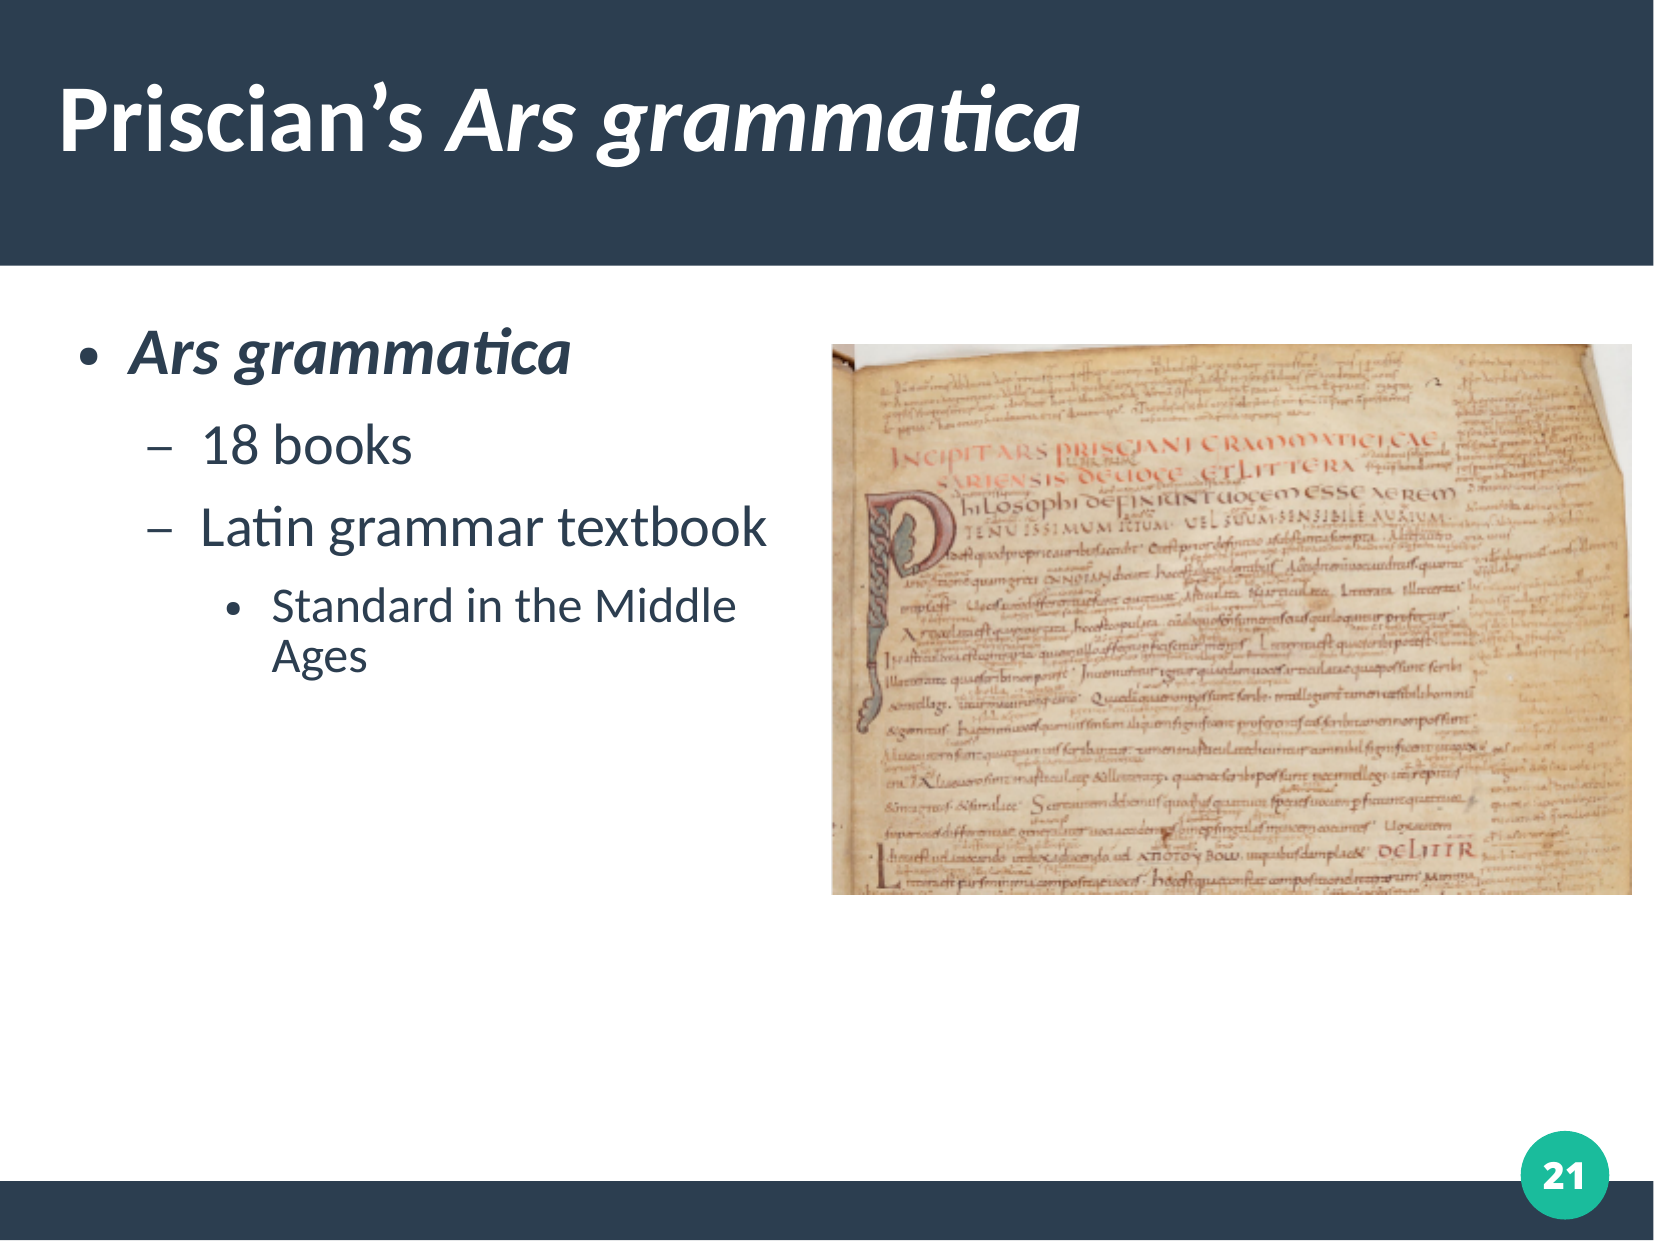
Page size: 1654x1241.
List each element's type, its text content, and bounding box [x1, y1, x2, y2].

picture [831, 344, 1632, 895]
list Ars grammatica 18 books Latin grammar textbook Standard in the Middle Ages [59, 324, 811, 1186]
title Priscian’s Ars grammatica [59, 49, 1595, 207]
